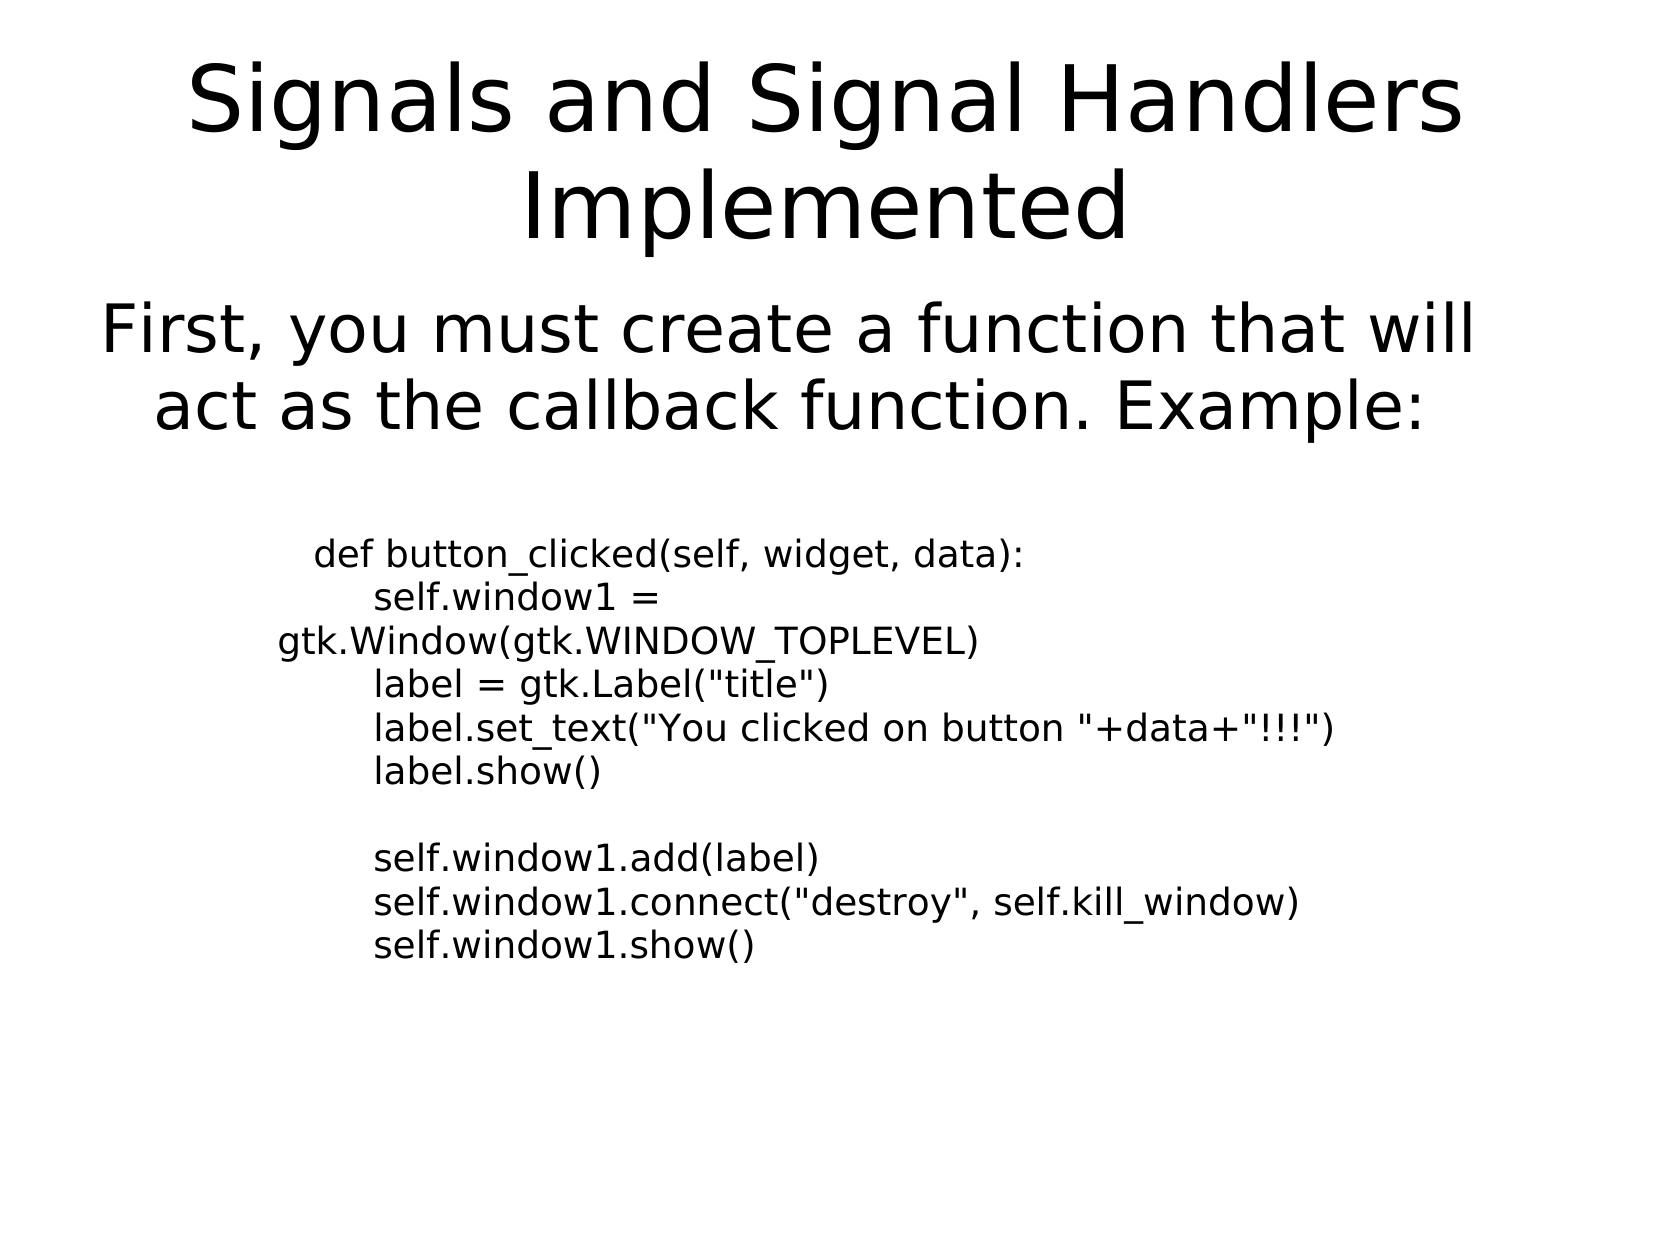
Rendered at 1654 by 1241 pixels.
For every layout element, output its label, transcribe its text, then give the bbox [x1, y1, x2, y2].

text_box def button_clicked(self, widget, data): self.window1 = gtk.Window(gtk.WINDOW_TOPLEVEL) label = gtk.Label("title") label.set_text("You clicked on button "+data+"!!!") label.show() self.window1.add(label) self.window1.connect("destroy", self.kill_window) self.window1.show() [262, 525, 1368, 932]
title Signals and Signal Handlers Implemented [82, 45, 1571, 261]
list First, you must create a function that will act as the callback function. Example: [82, 290, 1571, 1109]
